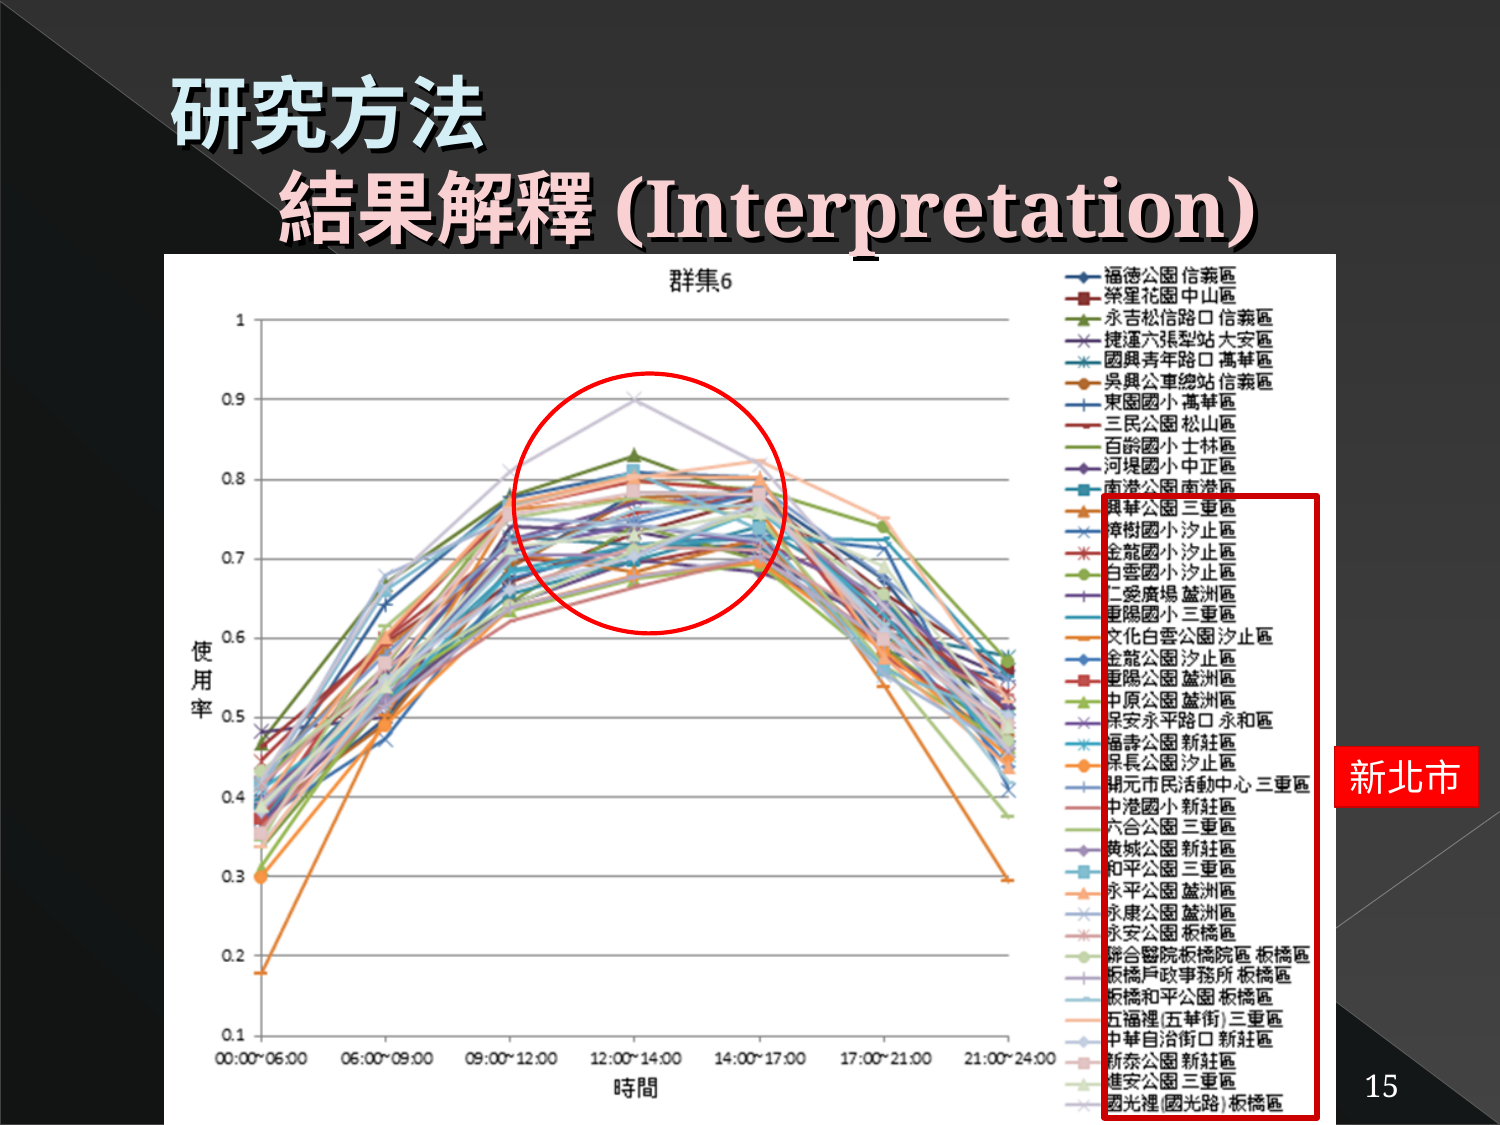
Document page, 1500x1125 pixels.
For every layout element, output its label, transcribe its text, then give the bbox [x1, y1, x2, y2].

text_box 15 [1340, 1058, 1424, 1109]
picture [165, 274, 1335, 1125]
title 研究方法 結果解釋(Interpretation) [75, 43, 1426, 274]
text_box 新北市 [1334, 746, 1479, 807]
